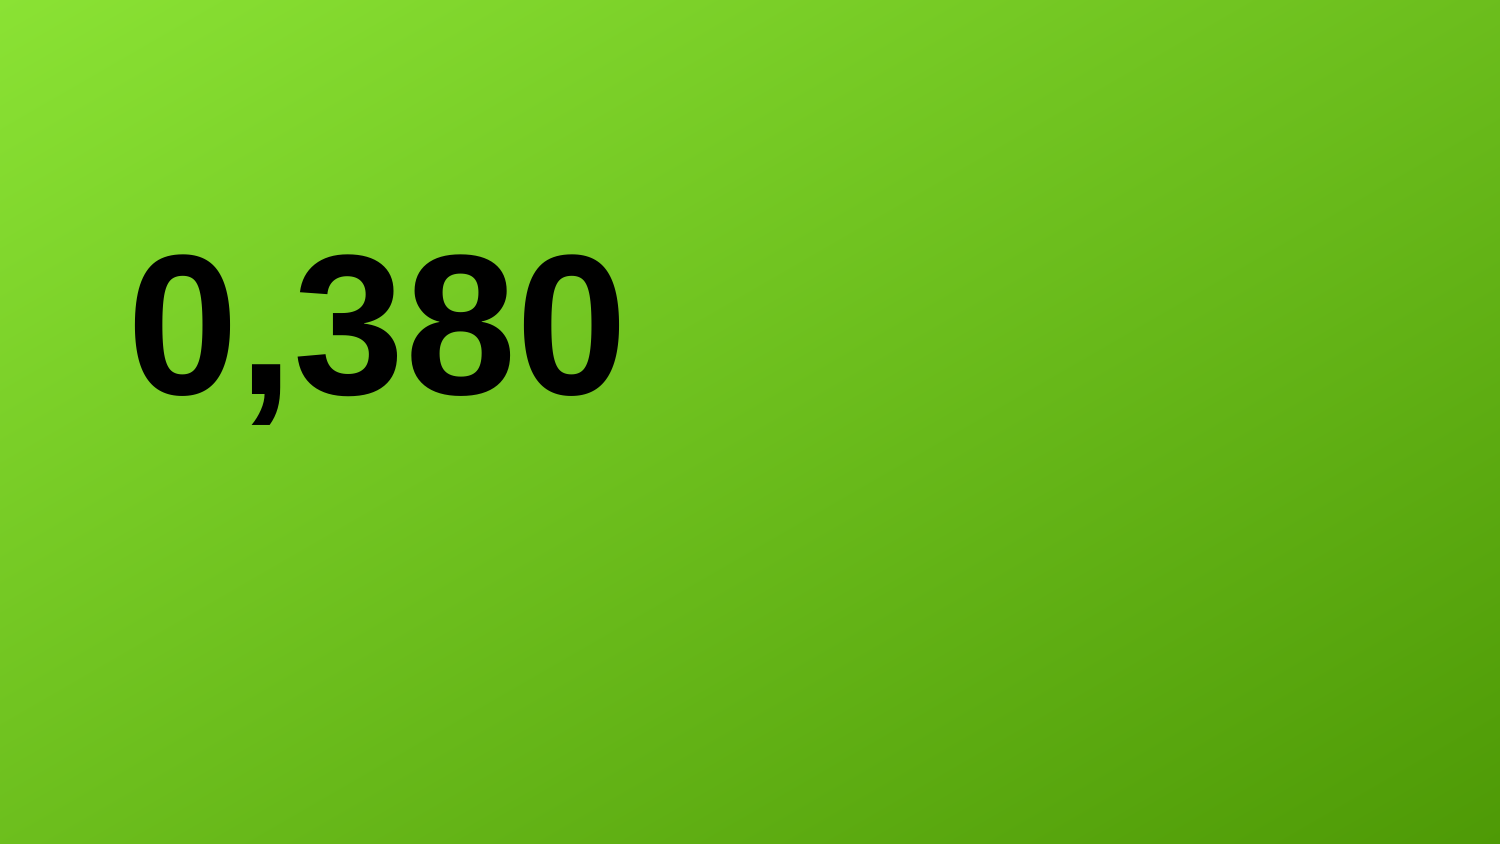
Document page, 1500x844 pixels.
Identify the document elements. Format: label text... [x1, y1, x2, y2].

text_box 0,380 [443, 274, 478, 312]
text_box 0,380 [551, 276, 591, 374]
text_box 0,380 [440, 331, 482, 377]
text_box 0,380 [162, 276, 202, 374]
text_box 0,380 [112, 259, 1388, 450]
